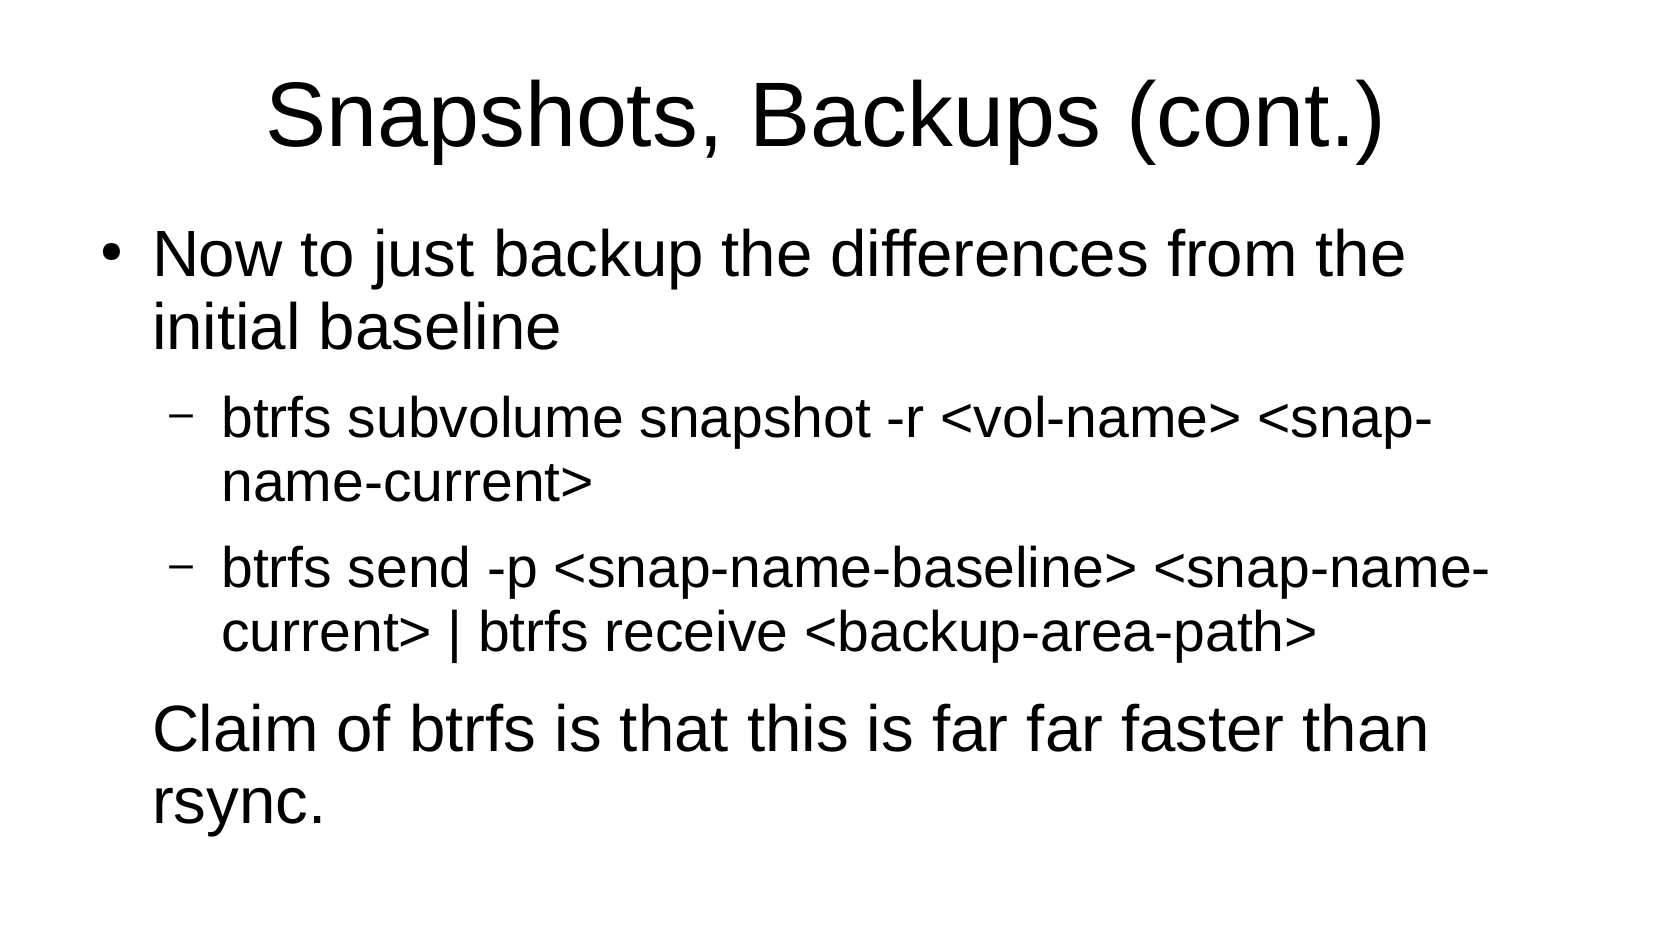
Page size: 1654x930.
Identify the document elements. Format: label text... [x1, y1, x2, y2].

list Now to just backup the differences from the initial baseline btrfs subvolume snapshot -r <vol-name> <snap-name-current> btrfs send -p <snap-name-baseline> <snap-name-current> | btrfs receive <backup-area-path> Claim of btrfs is that this is far far faster than rsync. [82, 217, 1571, 841]
title Snapshots, Backups (cont.) [82, 37, 1571, 193]
